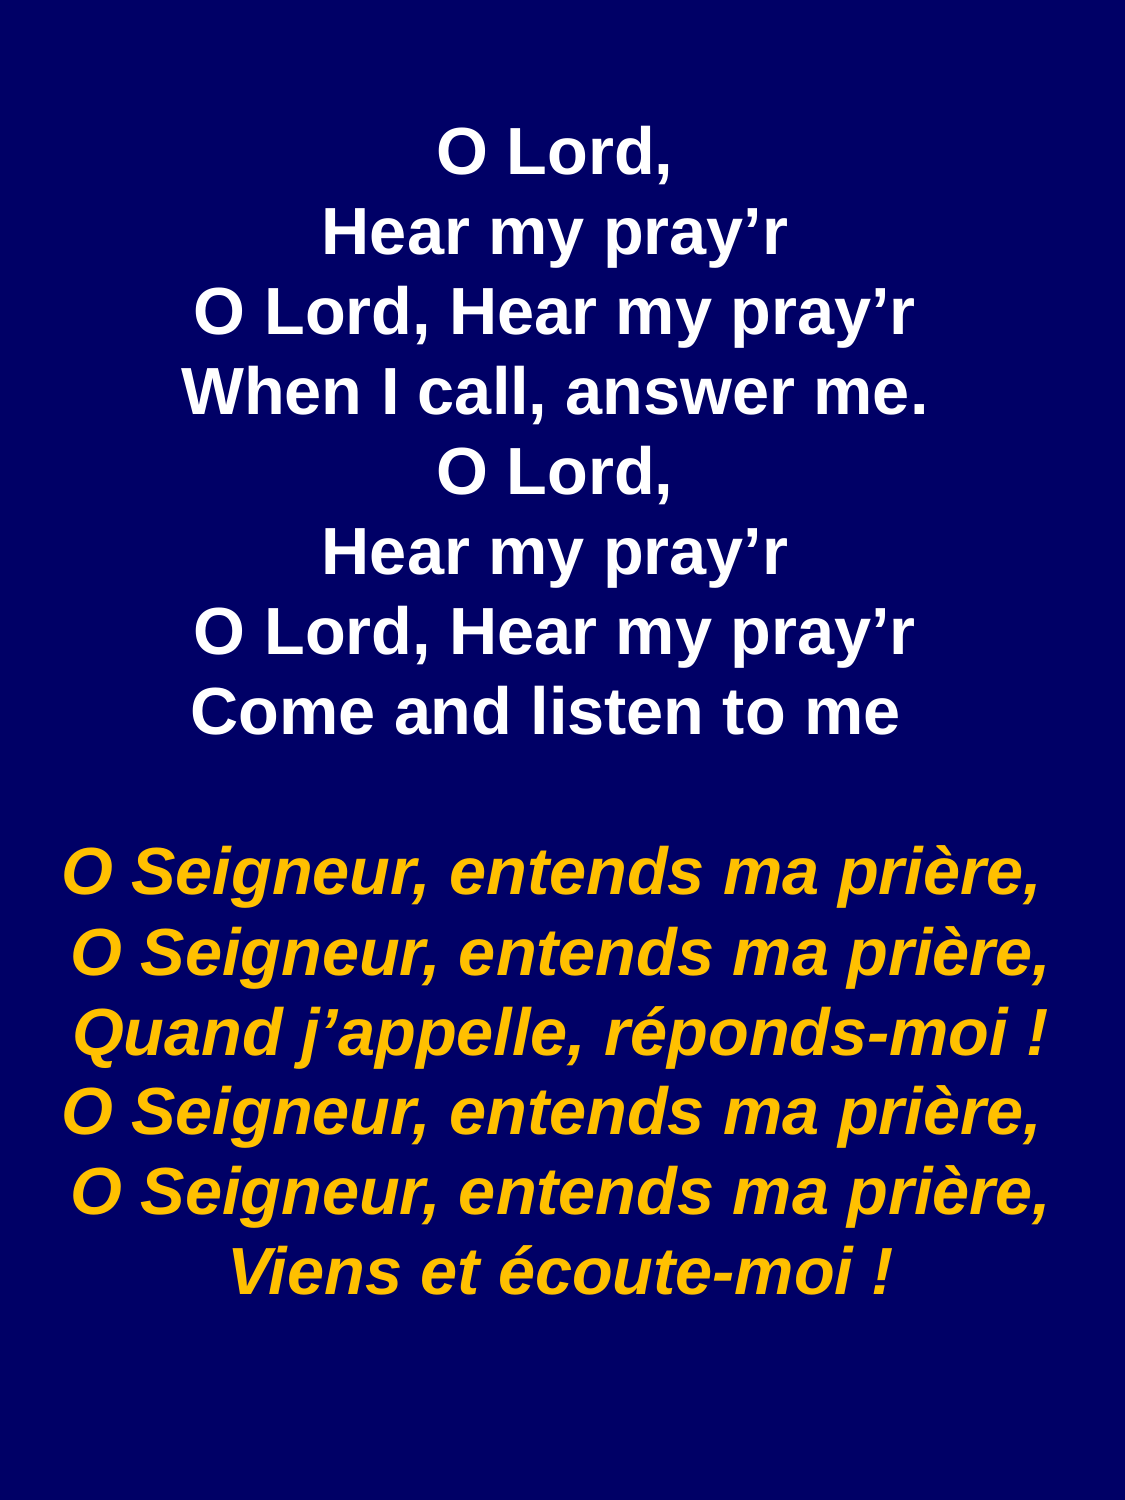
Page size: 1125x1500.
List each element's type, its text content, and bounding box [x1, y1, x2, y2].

text_box O Seigneur, entends ma prière, O Seigneur, entends ma prière, Quand j’appelle, réponds-moi ! O Seigneur, entends ma prière, O Seigneur, entends ma prière, Viens et écoute-moi ! [23, 820, 1099, 1323]
text_box O Lord, Hear my pray’r O Lord, Hear my pray’r When I call, answer me. O Lord, Hear my pray’r O Lord, Hear my pray’r Come and listen to me [35, 100, 1075, 621]
